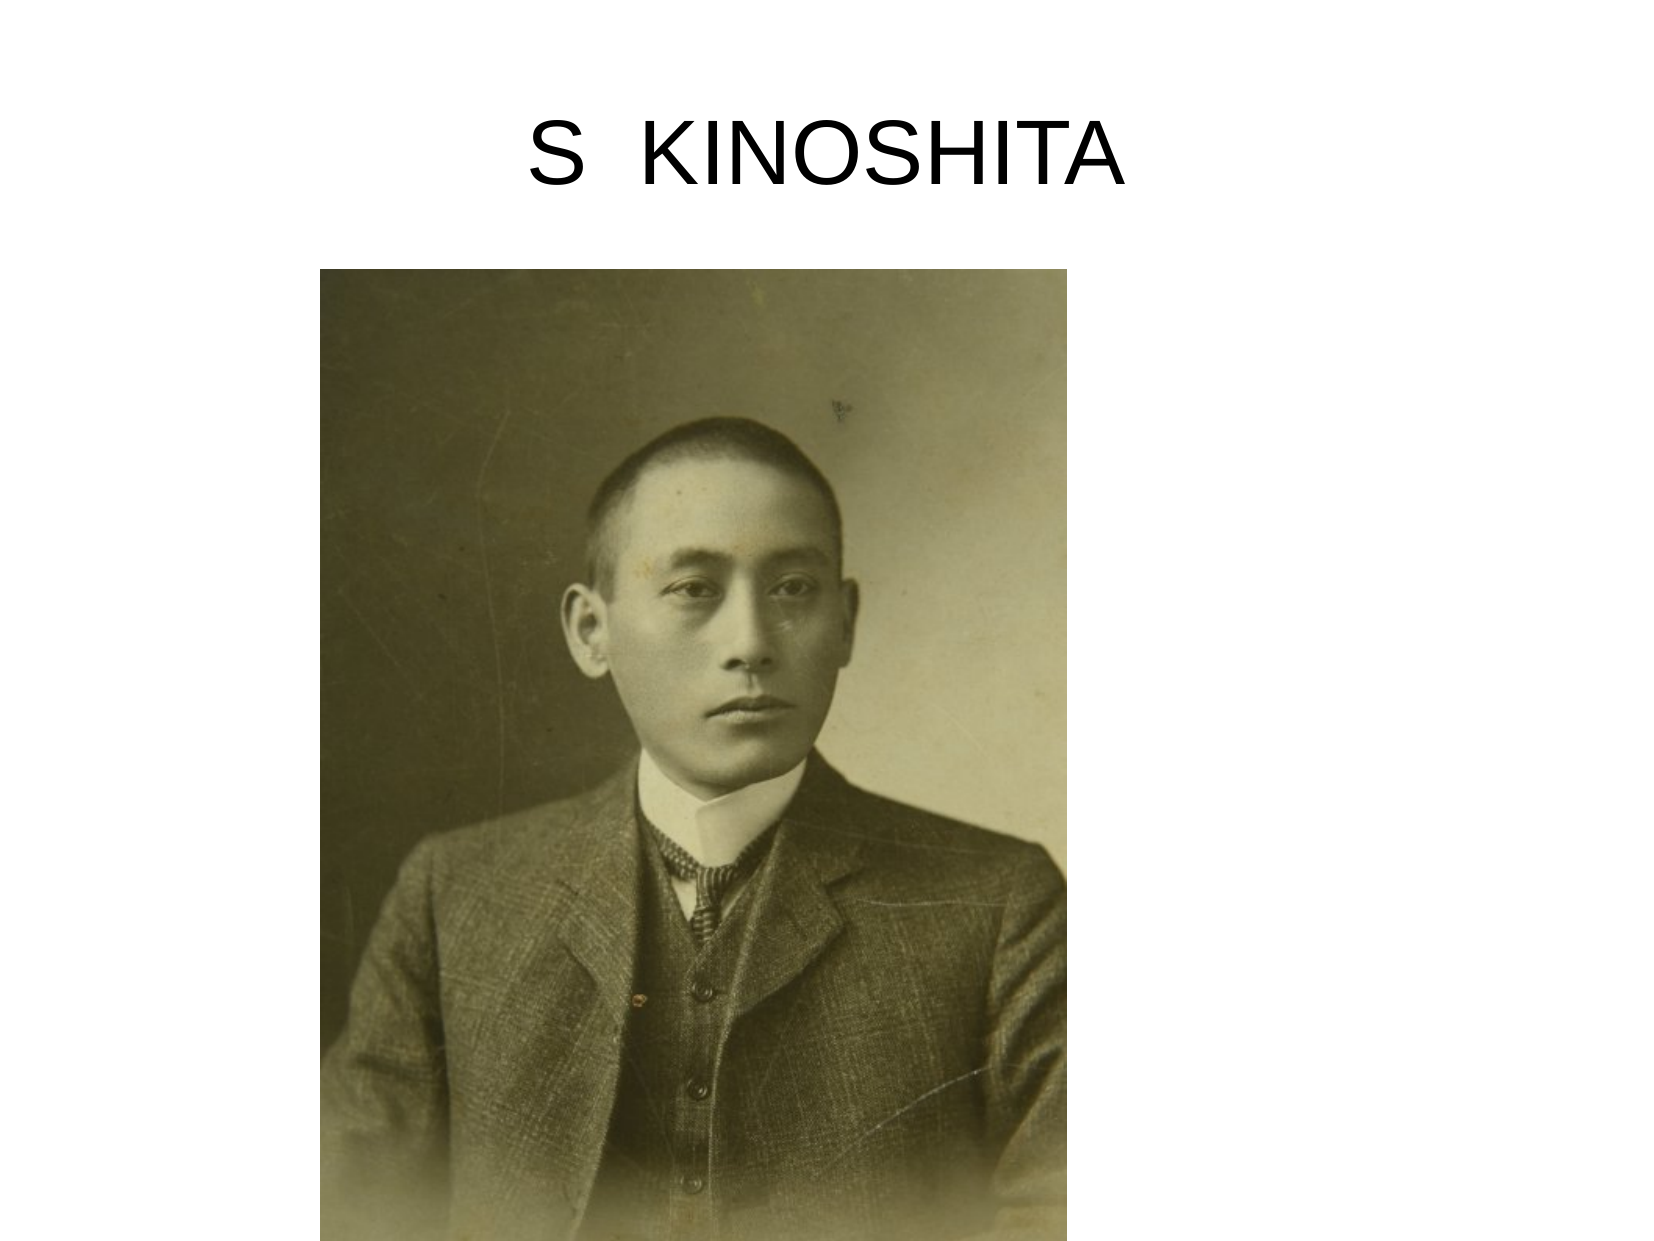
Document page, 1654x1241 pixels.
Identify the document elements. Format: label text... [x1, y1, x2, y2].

picture [320, 269, 1067, 1241]
title S KINOSHITA [82, 49, 1571, 257]
